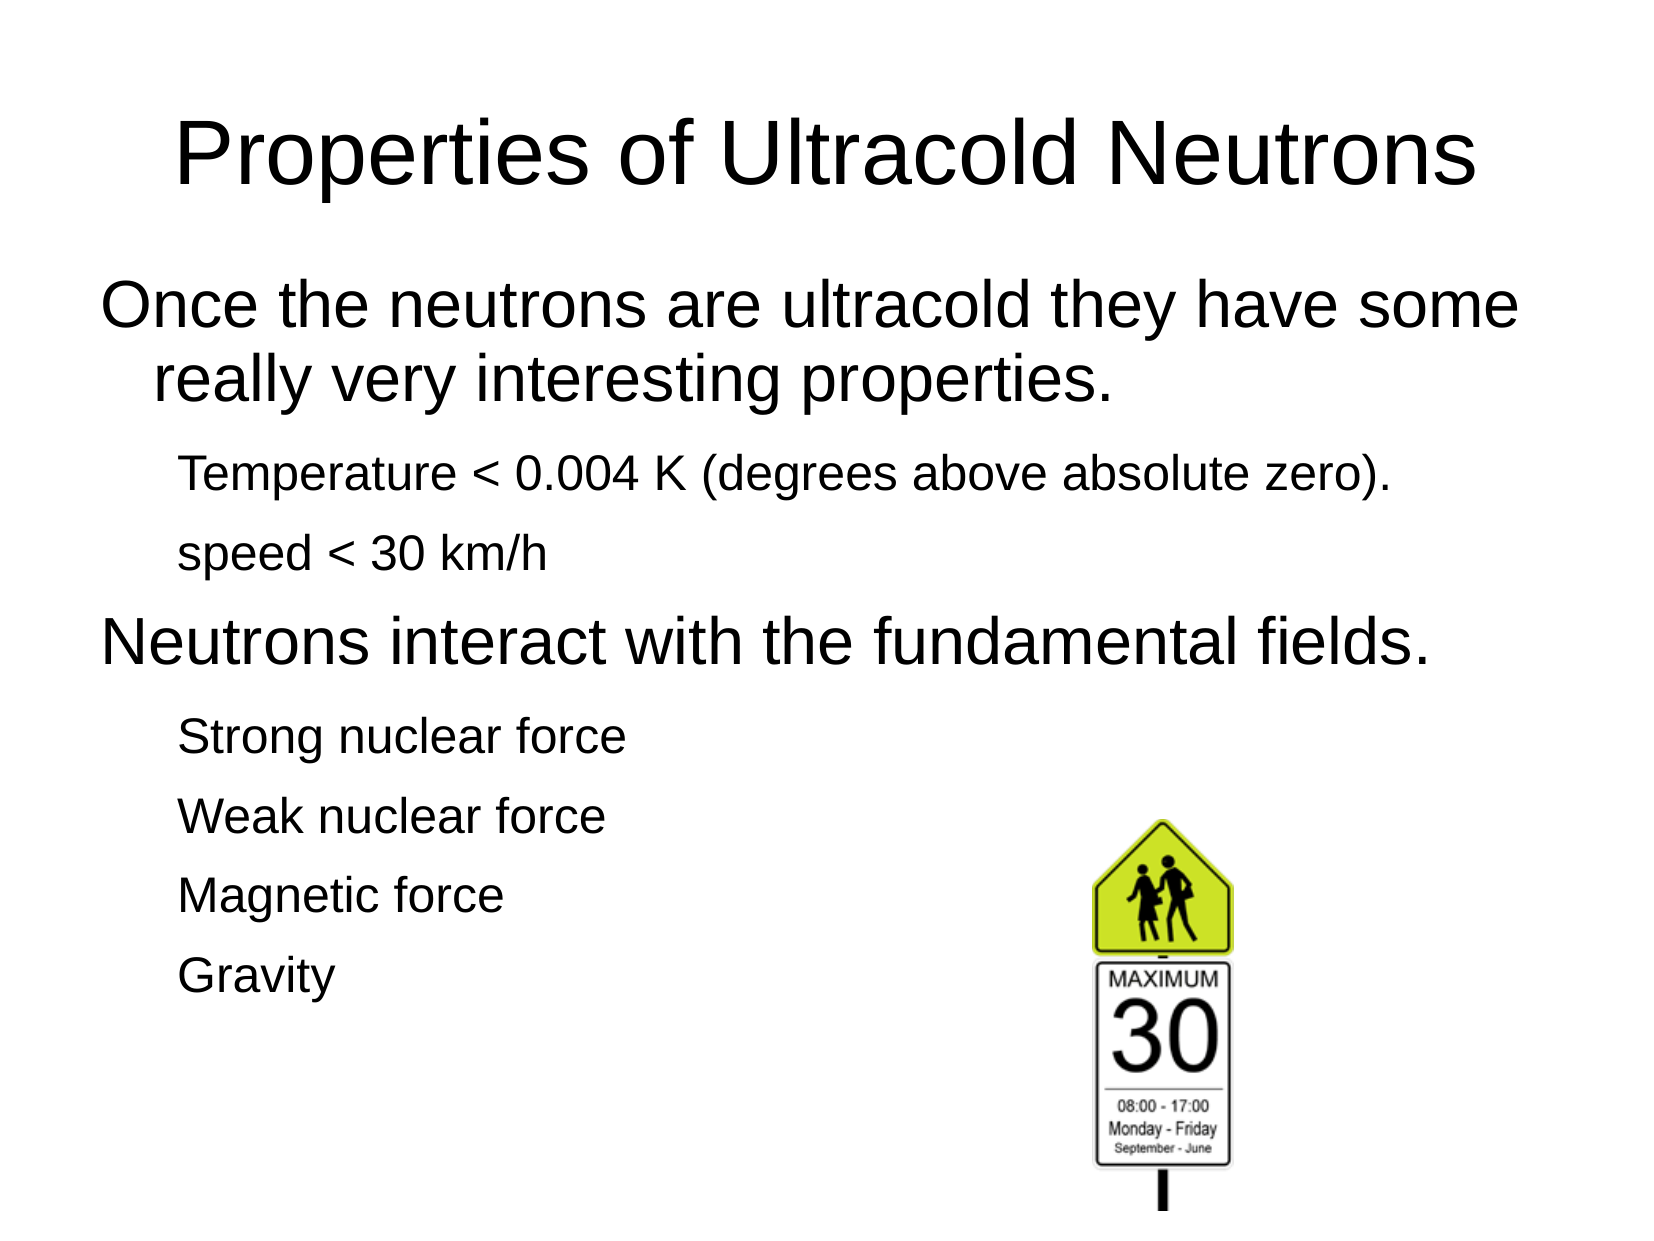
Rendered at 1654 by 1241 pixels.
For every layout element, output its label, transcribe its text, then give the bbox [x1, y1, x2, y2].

list Once the neutrons are ultracold they have some really very interesting properties. Temperature < 0.004 K (degrees above absolute zero). speed < 30 km/h Neutrons interact with the fundamental fields. Strong nuclear force Weak nuclear force Magnetic force Gravity [82, 266, 1571, 1071]
picture [1092, 819, 1234, 1211]
title Properties of Ultracold Neutrons [82, 56, 1571, 250]
